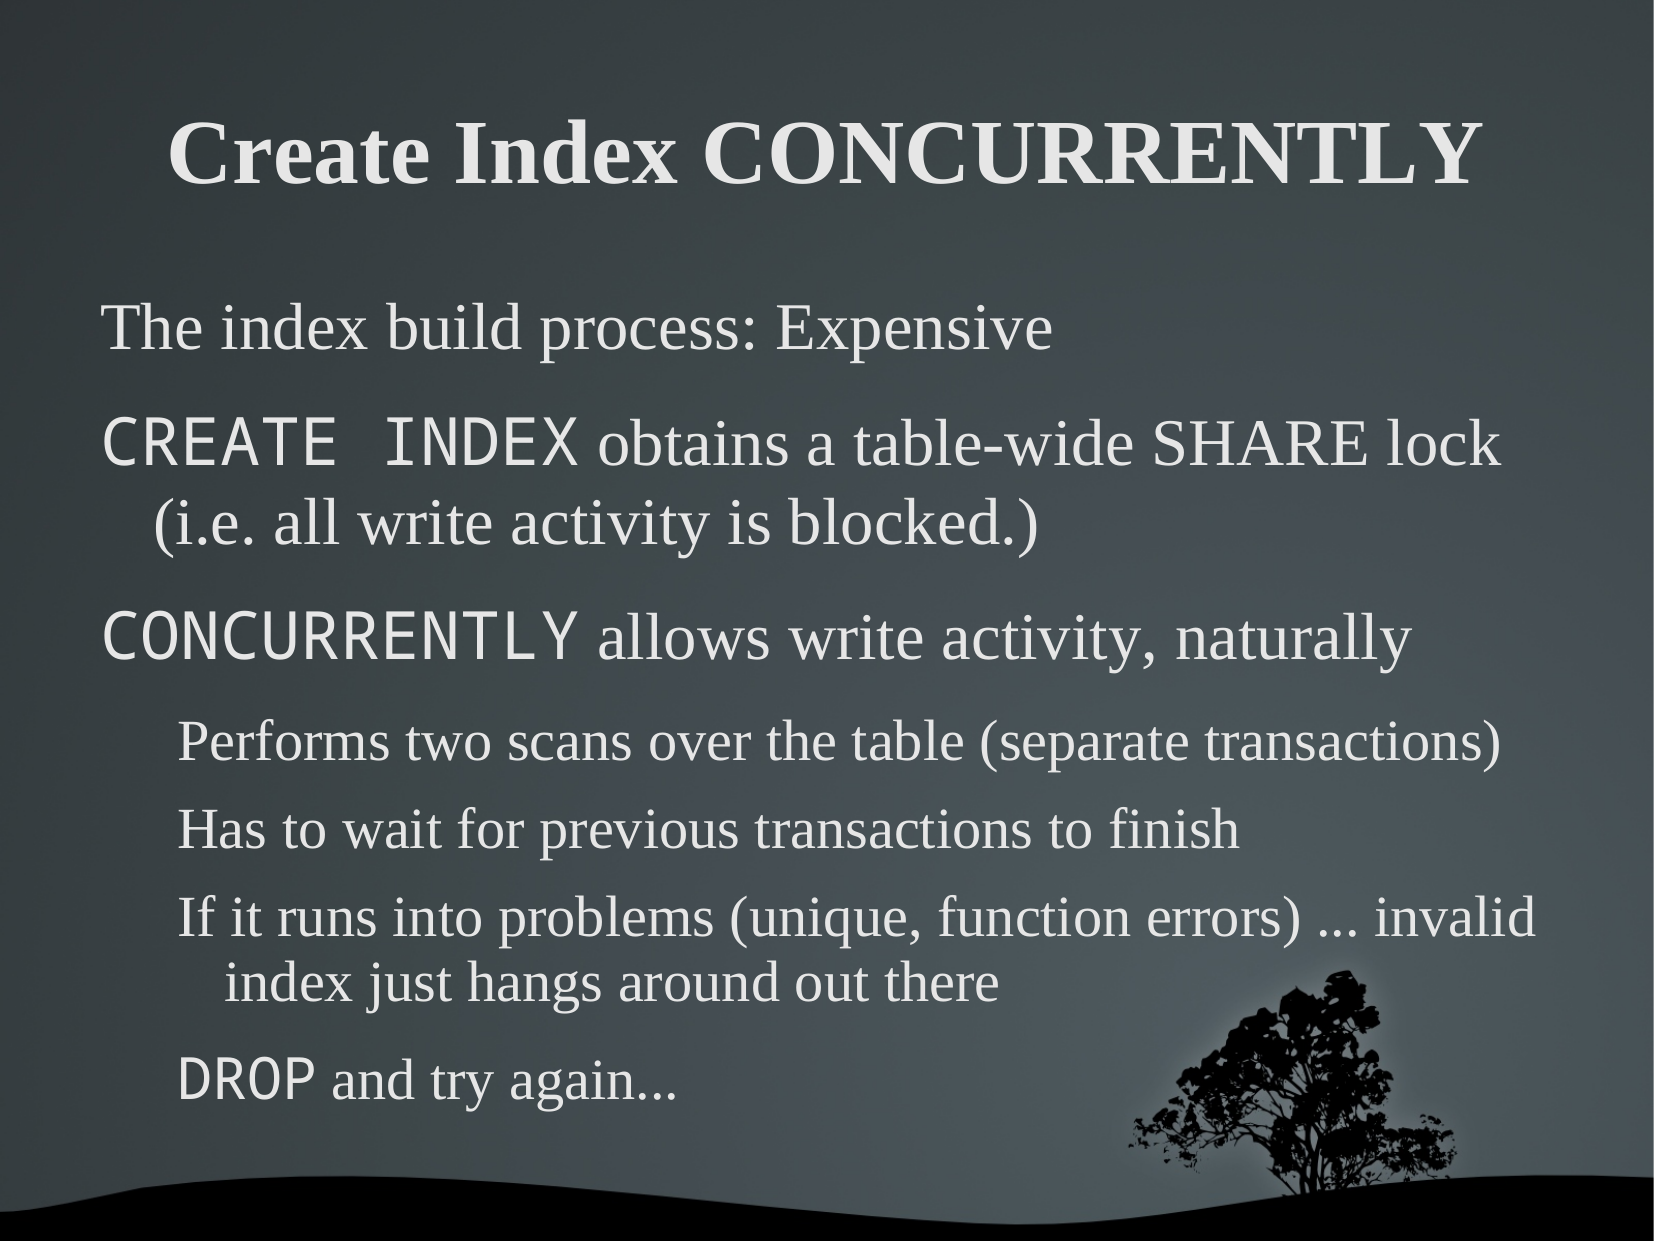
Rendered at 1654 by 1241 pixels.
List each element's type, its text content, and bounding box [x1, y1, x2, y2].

picture [0, 0, 1654, 1241]
title Create Index CONCURRENTLY [82, 56, 1571, 250]
list The index build process: Expensive CREATE INDEX obtains a table-wide SHARE lock (i.e. all write activity is blocked.) CONCURRENTLY allows write activity, naturally Performs two scans over the table (separate transactions) Has to wait for previous transactions to finish If it runs into problems (unique, function errors) ... invalid index just hangs around out there DROP and try again... [82, 290, 1571, 1129]
